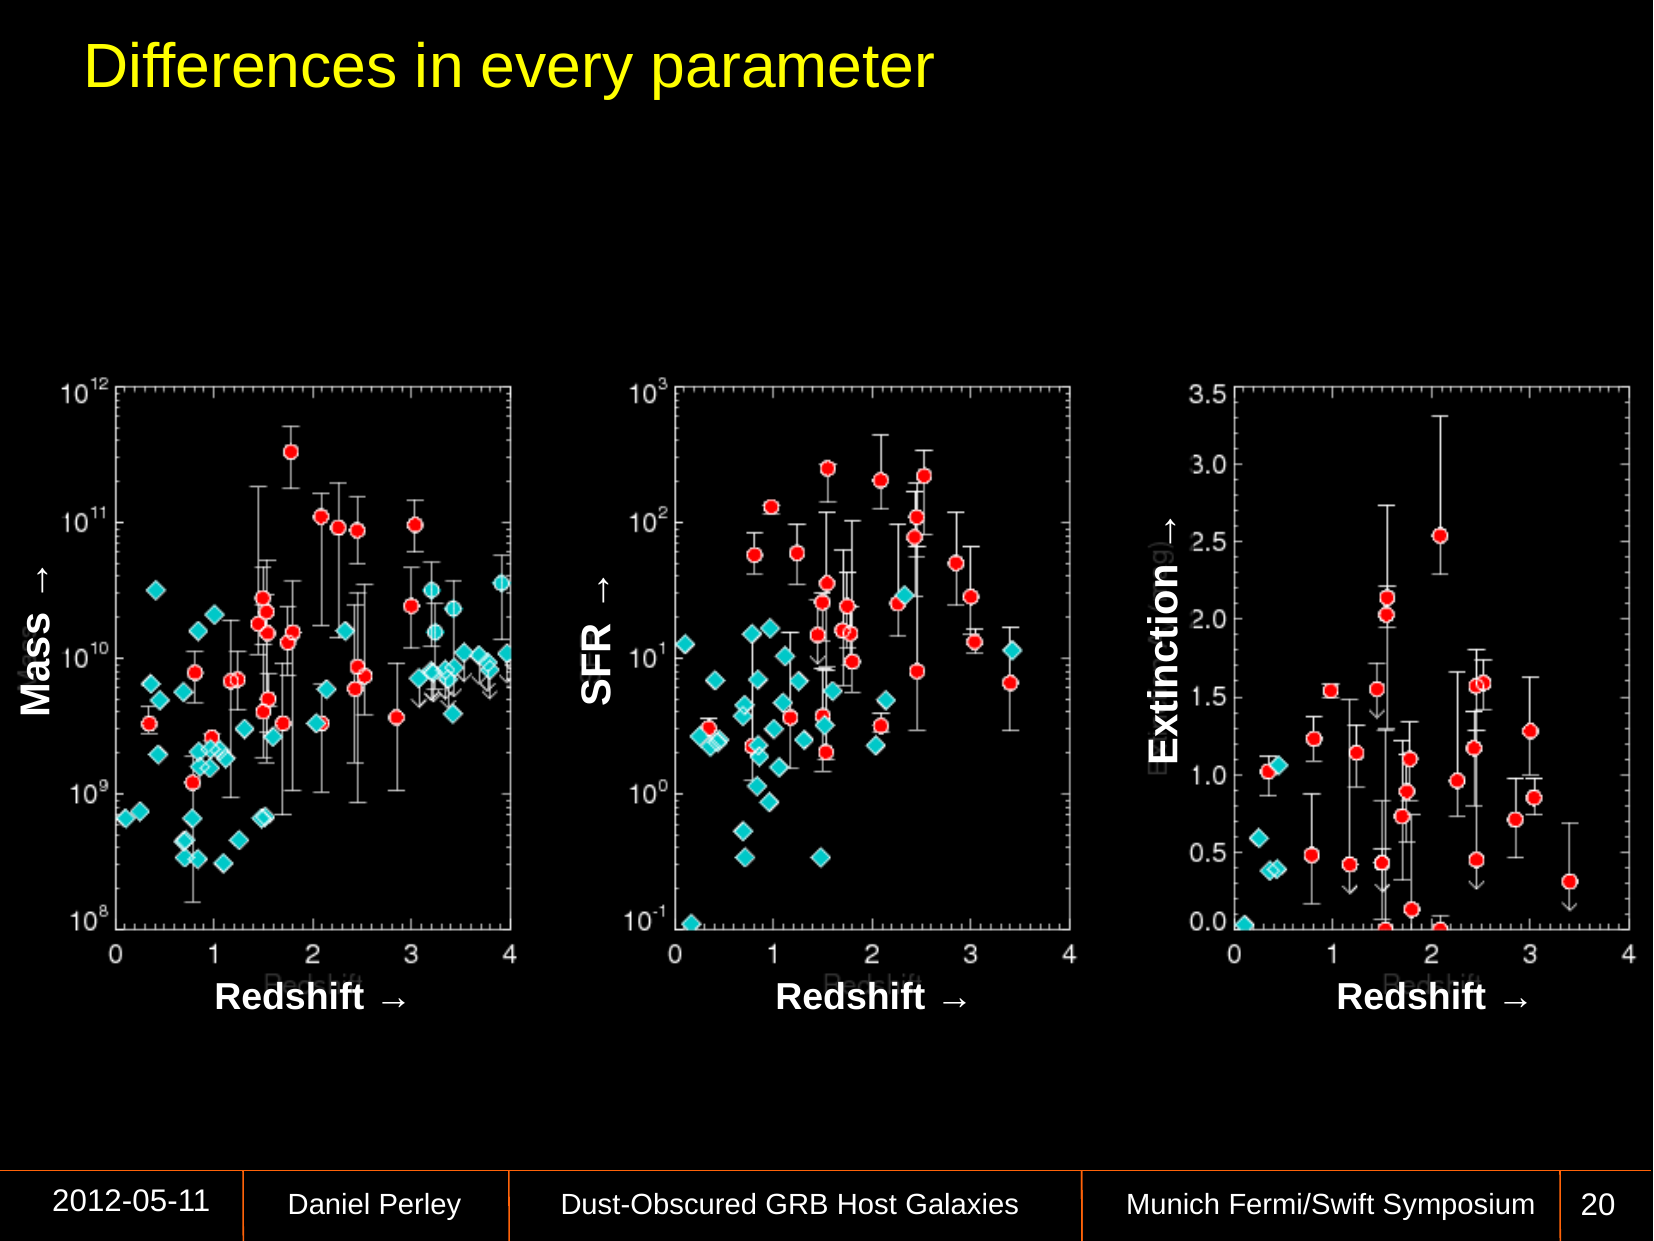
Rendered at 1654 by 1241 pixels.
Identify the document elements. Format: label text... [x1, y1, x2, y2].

text_box Mass → [4, 452, 66, 824]
text_box Redshift → [1250, 968, 1621, 1026]
text_box Extinction → [1132, 452, 1194, 824]
picture [9, 364, 1639, 1003]
text_box SFR → [565, 452, 627, 824]
text_box Redshift → [127, 968, 499, 1026]
text_box Redshift → [688, 968, 1060, 1026]
title Differences in every parameter [83, 25, 1573, 107]
